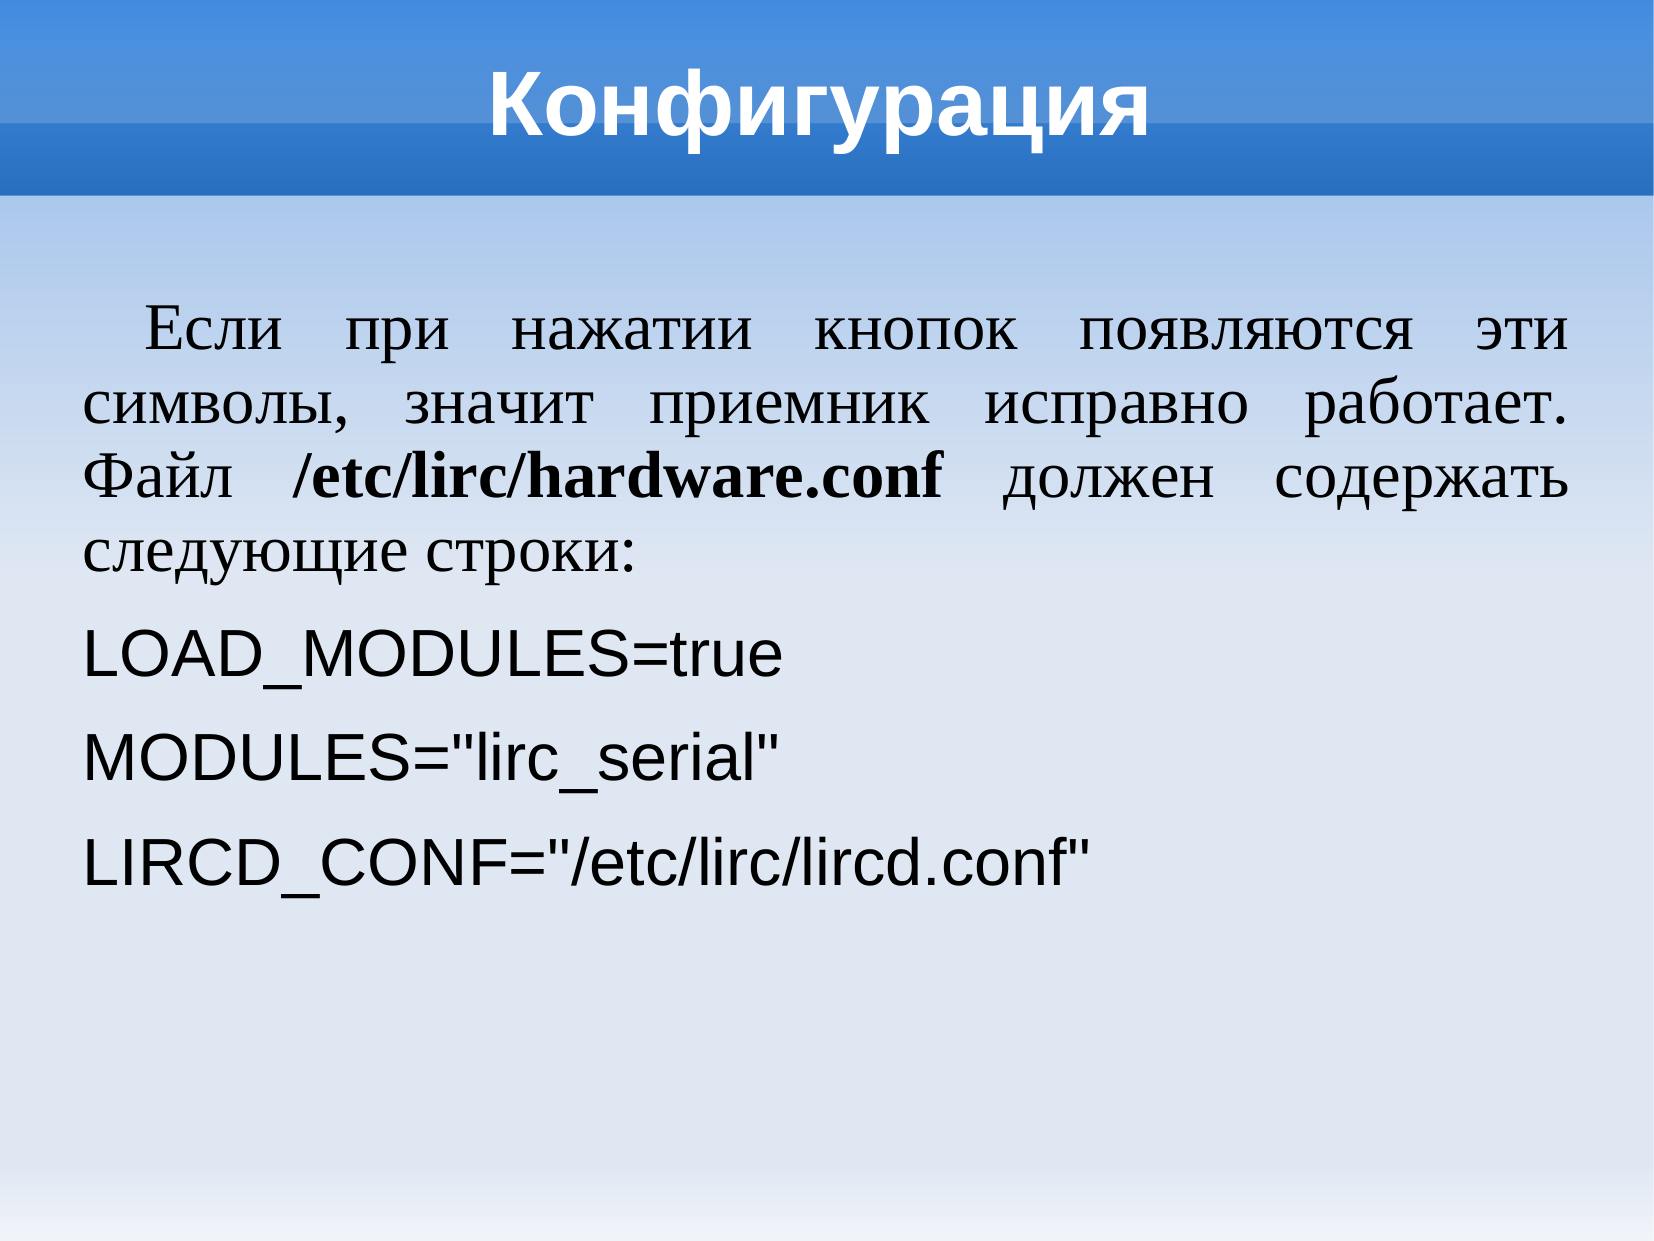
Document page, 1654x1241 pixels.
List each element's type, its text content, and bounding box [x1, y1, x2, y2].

list Если при нажатии кнопок появляются эти символы, значит приемник исправно работает. Файл /etc/lirc/hardware.conf должен содержать следующие строки: LOAD_MODULES=true MODULES="lirc_serial" LIRCD_CONF="/etc/lirc/lircd.conf" [82, 290, 1571, 1094]
title Конфигурация [76, 7, 1565, 200]
picture [0, 0, 1654, 1241]
